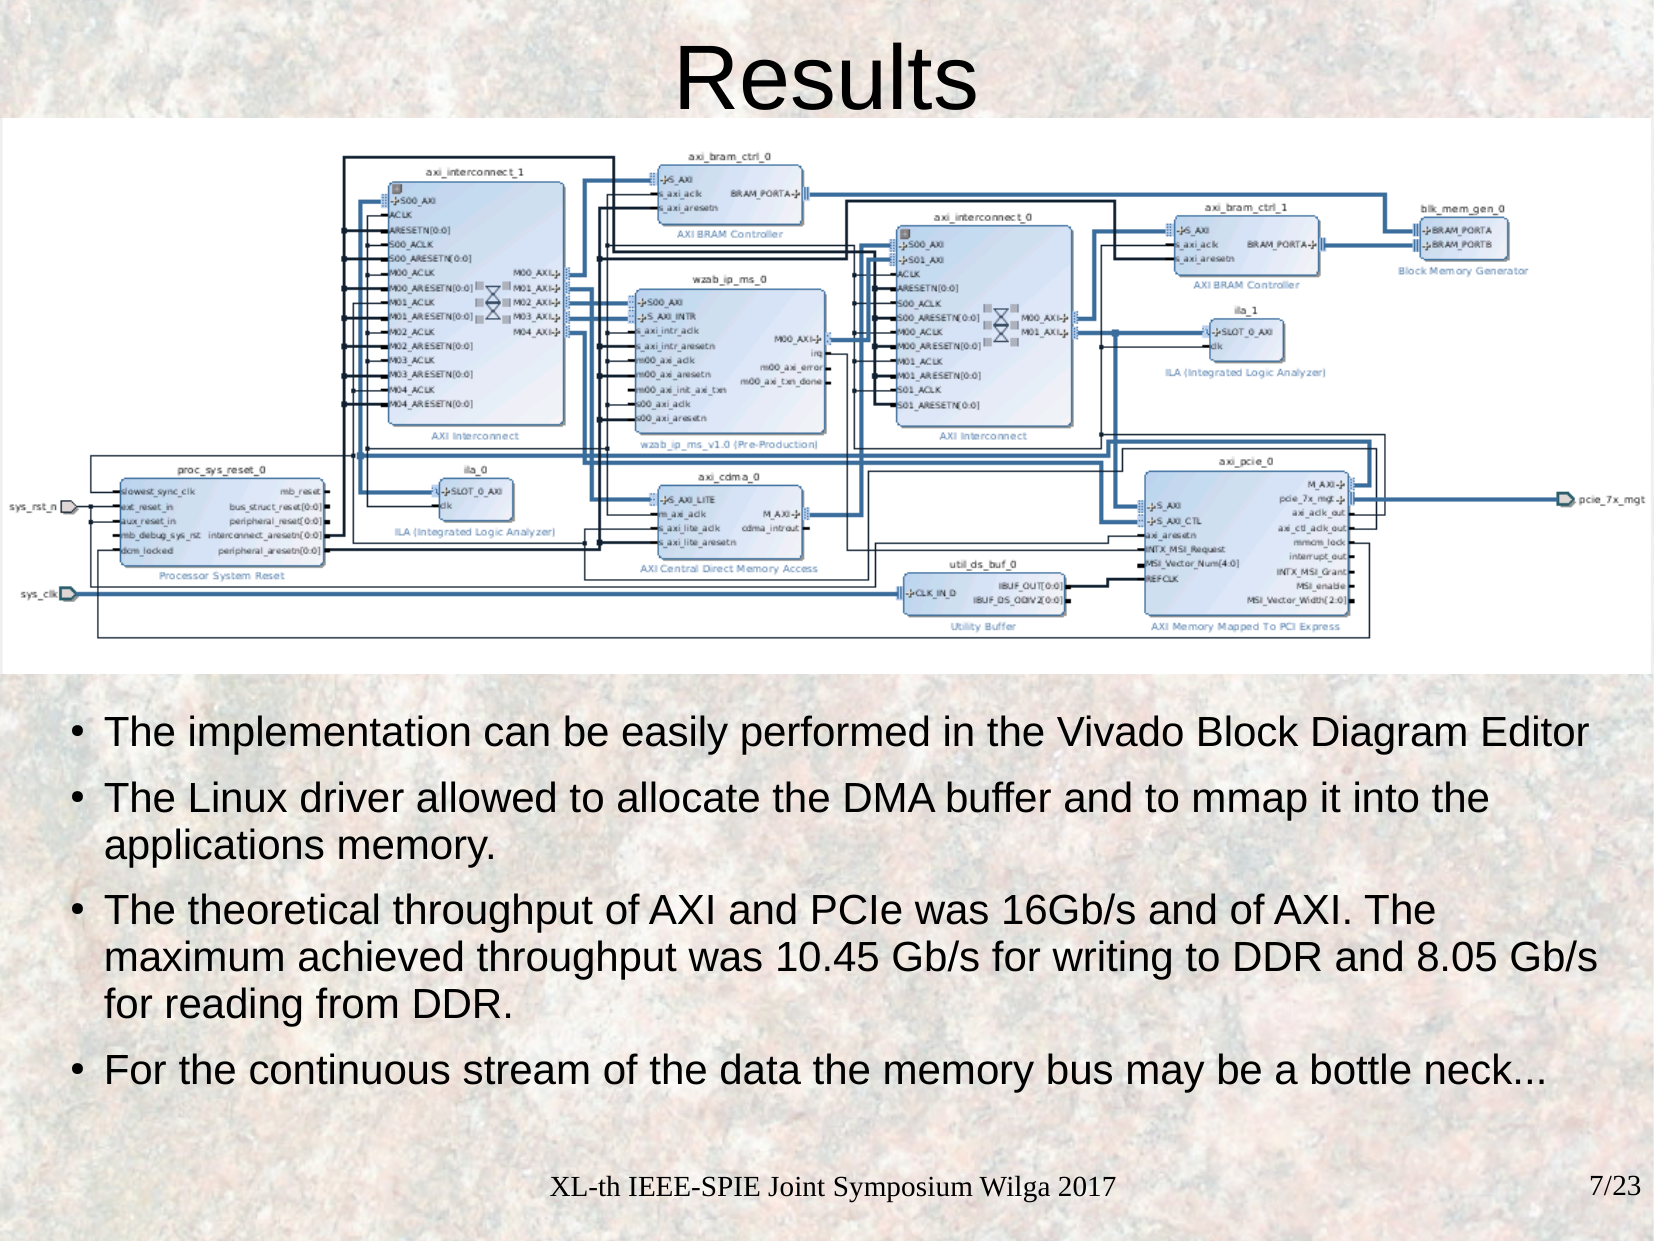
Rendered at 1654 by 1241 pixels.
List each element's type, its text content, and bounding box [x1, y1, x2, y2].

title Results [82, 26, 1571, 118]
picture [0, 0, 1654, 1241]
list The implementation can be easily performed in the Vivado Block Diagram Editor The Linux driver allowed to allocate the DMA buffer and to mmap it into the applications memory. The theoretical throughput of AXI and PCIe was 16Gb/s and of AXI. The maximum achieved throughput was 10.45 Gb/s for writing to DDR and 8.05 Gb/s for reading from DDR. For the continuous stream of the data the memory bus may be a bottle neck... [59, 708, 1619, 1140]
